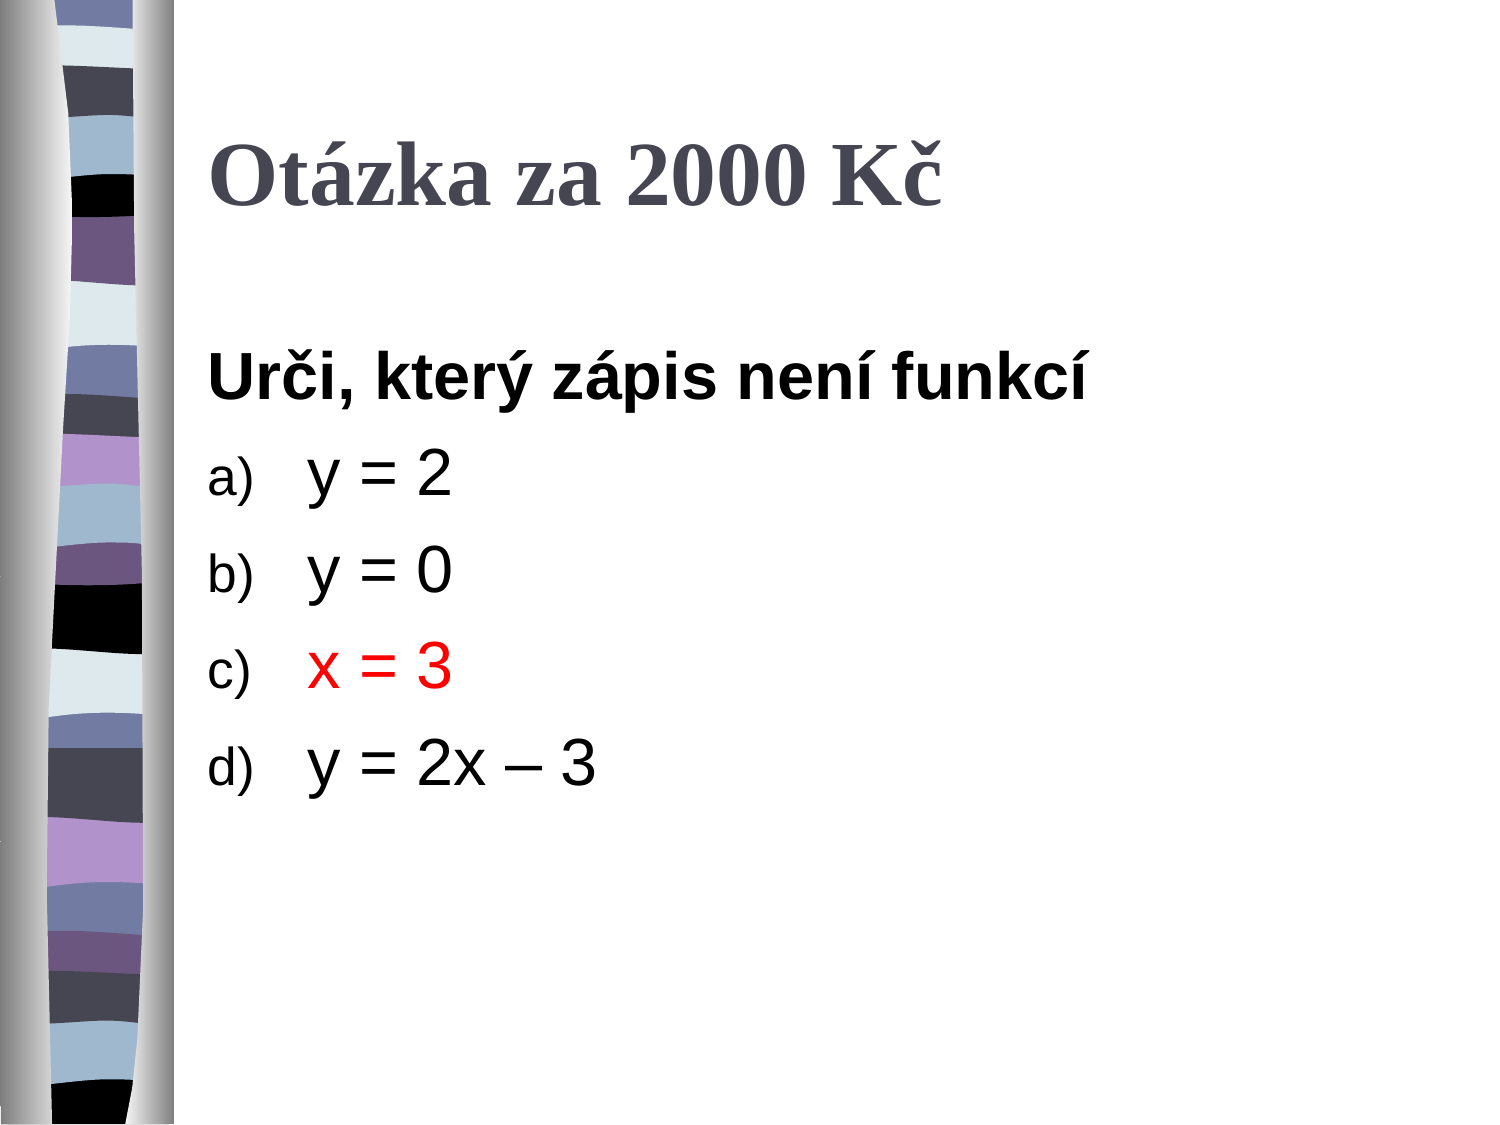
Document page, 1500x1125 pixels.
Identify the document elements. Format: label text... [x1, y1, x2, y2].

list Urči, který zápis není funkcí y = 2 y = 0 x = 3 y = 2x – 3 [192, 324, 1468, 1001]
title Otázka za 2000 Kč [192, 74, 1468, 263]
